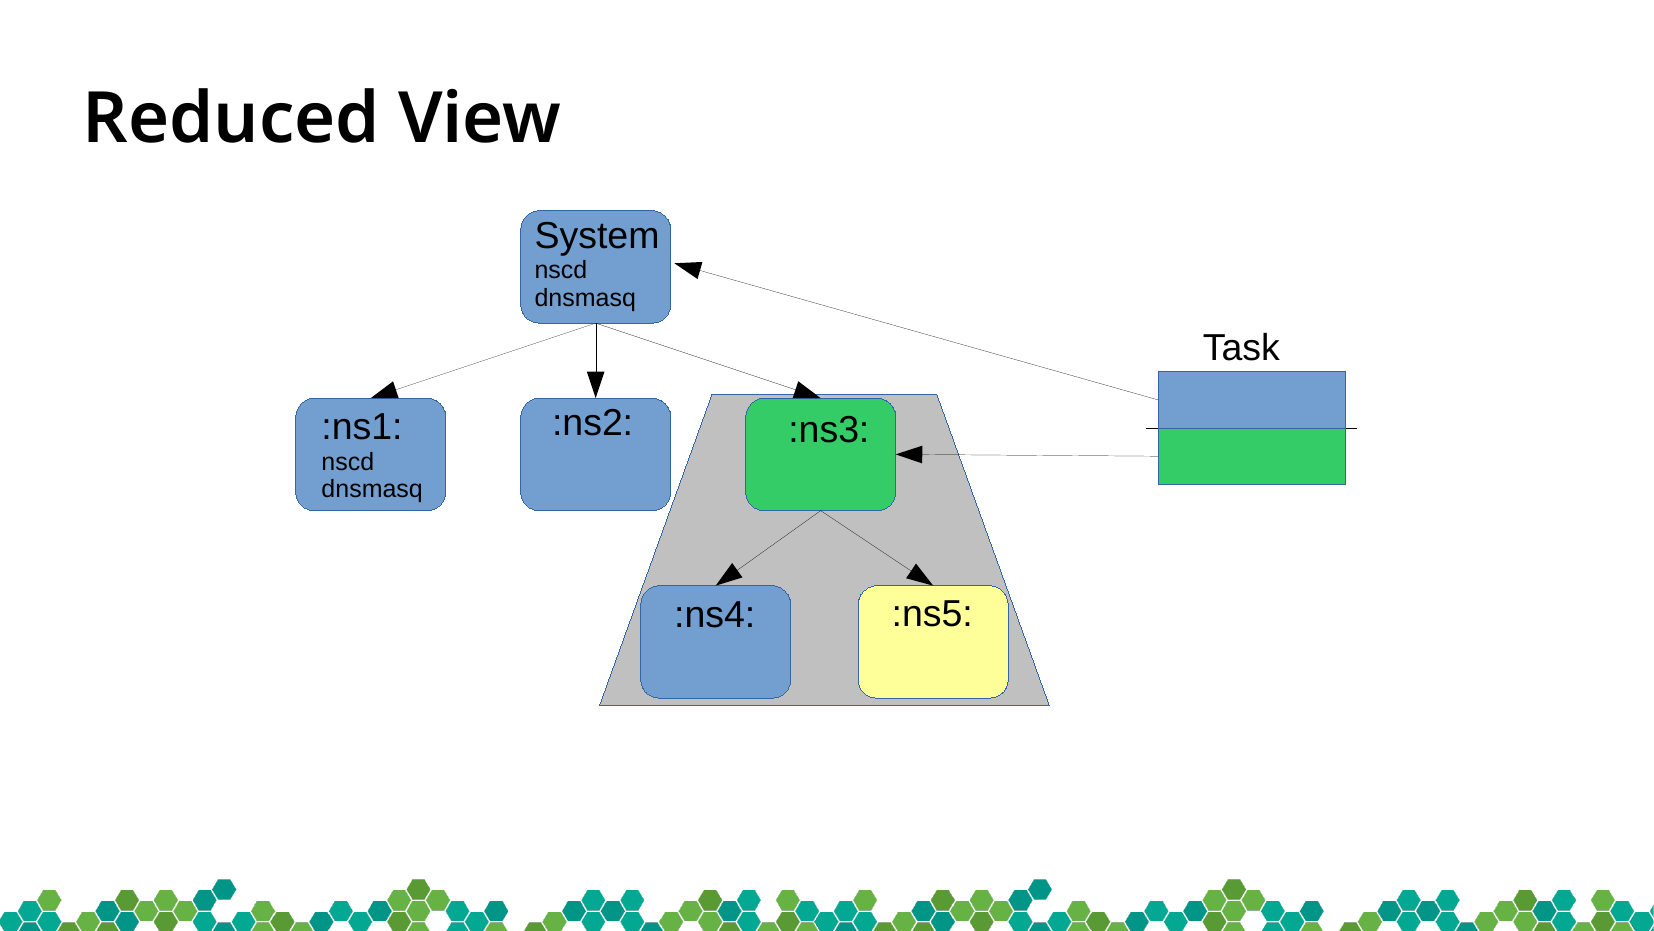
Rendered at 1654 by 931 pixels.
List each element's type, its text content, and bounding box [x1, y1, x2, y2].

picture [0, 871, 1654, 931]
text_box System nscd dnsmasq [519, 206, 675, 320]
text_box :ns3: [773, 401, 885, 459]
text_box Task [1188, 319, 1295, 377]
text_box [520, 398, 671, 511]
text_box [295, 400, 306, 509]
text_box :ns1: nscd dnsmasq [306, 397, 439, 511]
text_box :ns2: [537, 394, 649, 452]
text_box [599, 394, 1050, 706]
text_box :ns4: [659, 585, 771, 643]
text_box [1158, 371, 1346, 485]
text_box [439, 402, 446, 507]
title Reduced View [82, 37, 1571, 193]
text_box :ns5: [876, 585, 988, 642]
text_box [529, 320, 663, 324]
